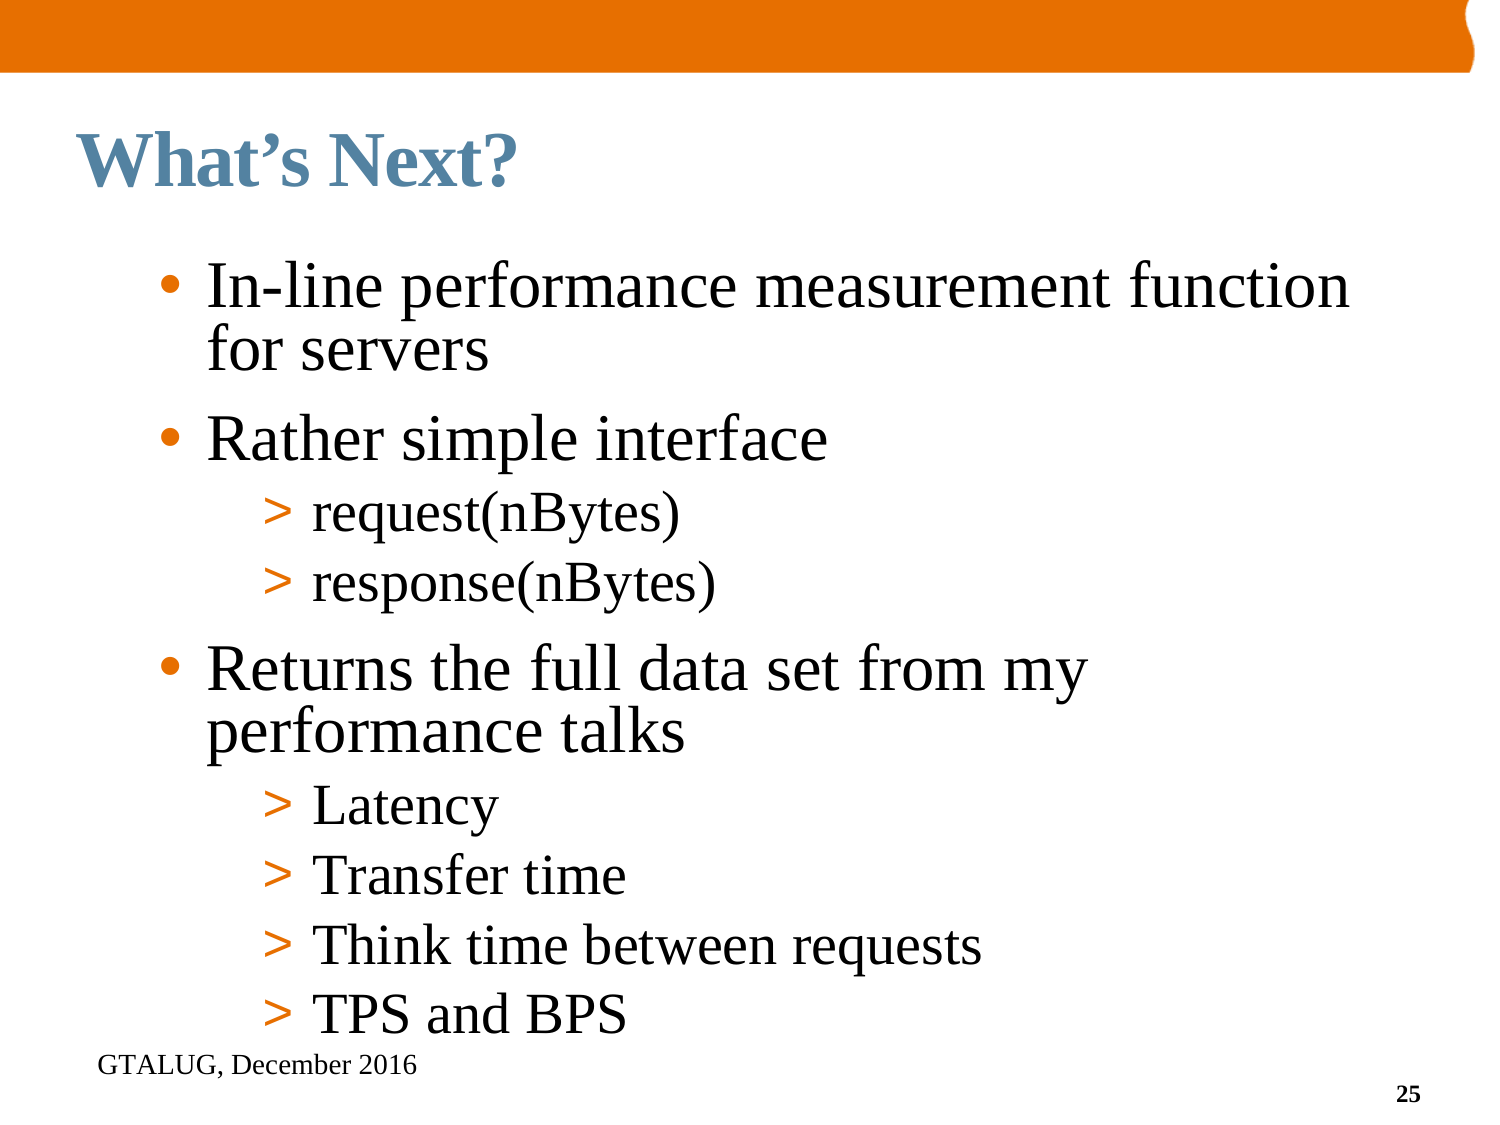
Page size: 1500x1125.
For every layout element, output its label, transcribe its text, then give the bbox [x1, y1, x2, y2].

picture [0, 0, 1500, 75]
list In-line performance measurement function for servers Rather simple interface request(nBytes) response(nBytes) Returns the full data set from my performance talks Latency Transfer time Think time between requests TPS and BPS [64, 257, 1402, 1057]
title What’s Next? [75, 122, 1438, 228]
